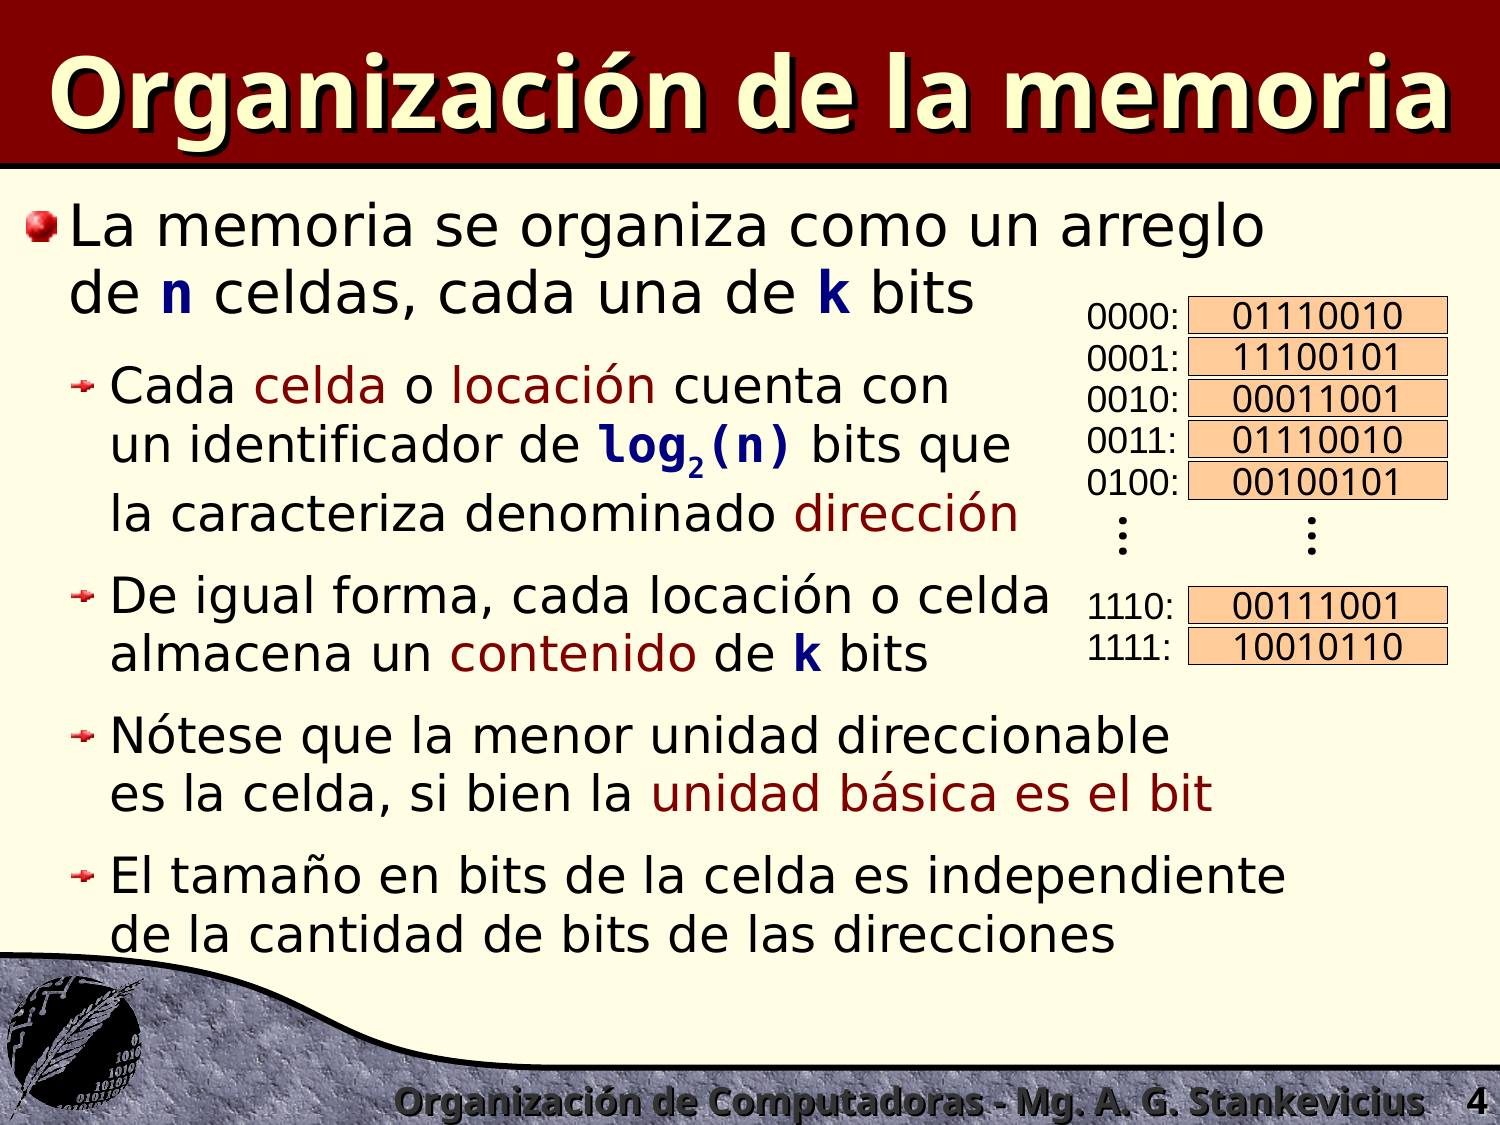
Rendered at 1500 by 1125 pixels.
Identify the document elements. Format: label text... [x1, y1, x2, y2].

text_box 0010: [1071, 371, 1195, 412]
text_box 01110010 [1195, 296, 1448, 334]
text_box 1111: [1071, 619, 1188, 677]
text_box … [1245, 505, 1342, 575]
text_box 10010110 [1188, 627, 1448, 665]
text_box … [1056, 505, 1153, 575]
text_box 0000: [1071, 288, 1195, 329]
picture [0, 959, 1500, 1125]
text_box 1110: [1071, 577, 1190, 619]
text_box 00111001 [1188, 586, 1448, 624]
list La memoria se organiza como un arreglo de n celdas, cada una de k bits Cada celda o locación cuenta con un identificador de log2(n) bits que la caracteriza denominado dirección De igual forma, cada locación o celda almacena un contenido de k bits Nótese que la menor unidad direccionable es la celda, si bien la unidad básica es el bit El tamaño en bits de la celda es independiente de la cantidad de bits de las direcciones [11, 192, 1486, 967]
text_box 0011: [1071, 412, 1193, 453]
text_box 00011001 [1188, 379, 1448, 417]
picture [1058, 1100, 1065, 1110]
text_box 01110010 [1188, 420, 1448, 458]
picture [802, 1100, 806, 1110]
text_box 0100: [1071, 453, 1195, 511]
text_box 00100101 [1188, 461, 1448, 500]
title Organización de la memoria [15, 5, 1485, 160]
picture [448, 1100, 455, 1110]
text_box 11100101 [1188, 337, 1448, 376]
text_box 0001: [1071, 329, 1195, 371]
